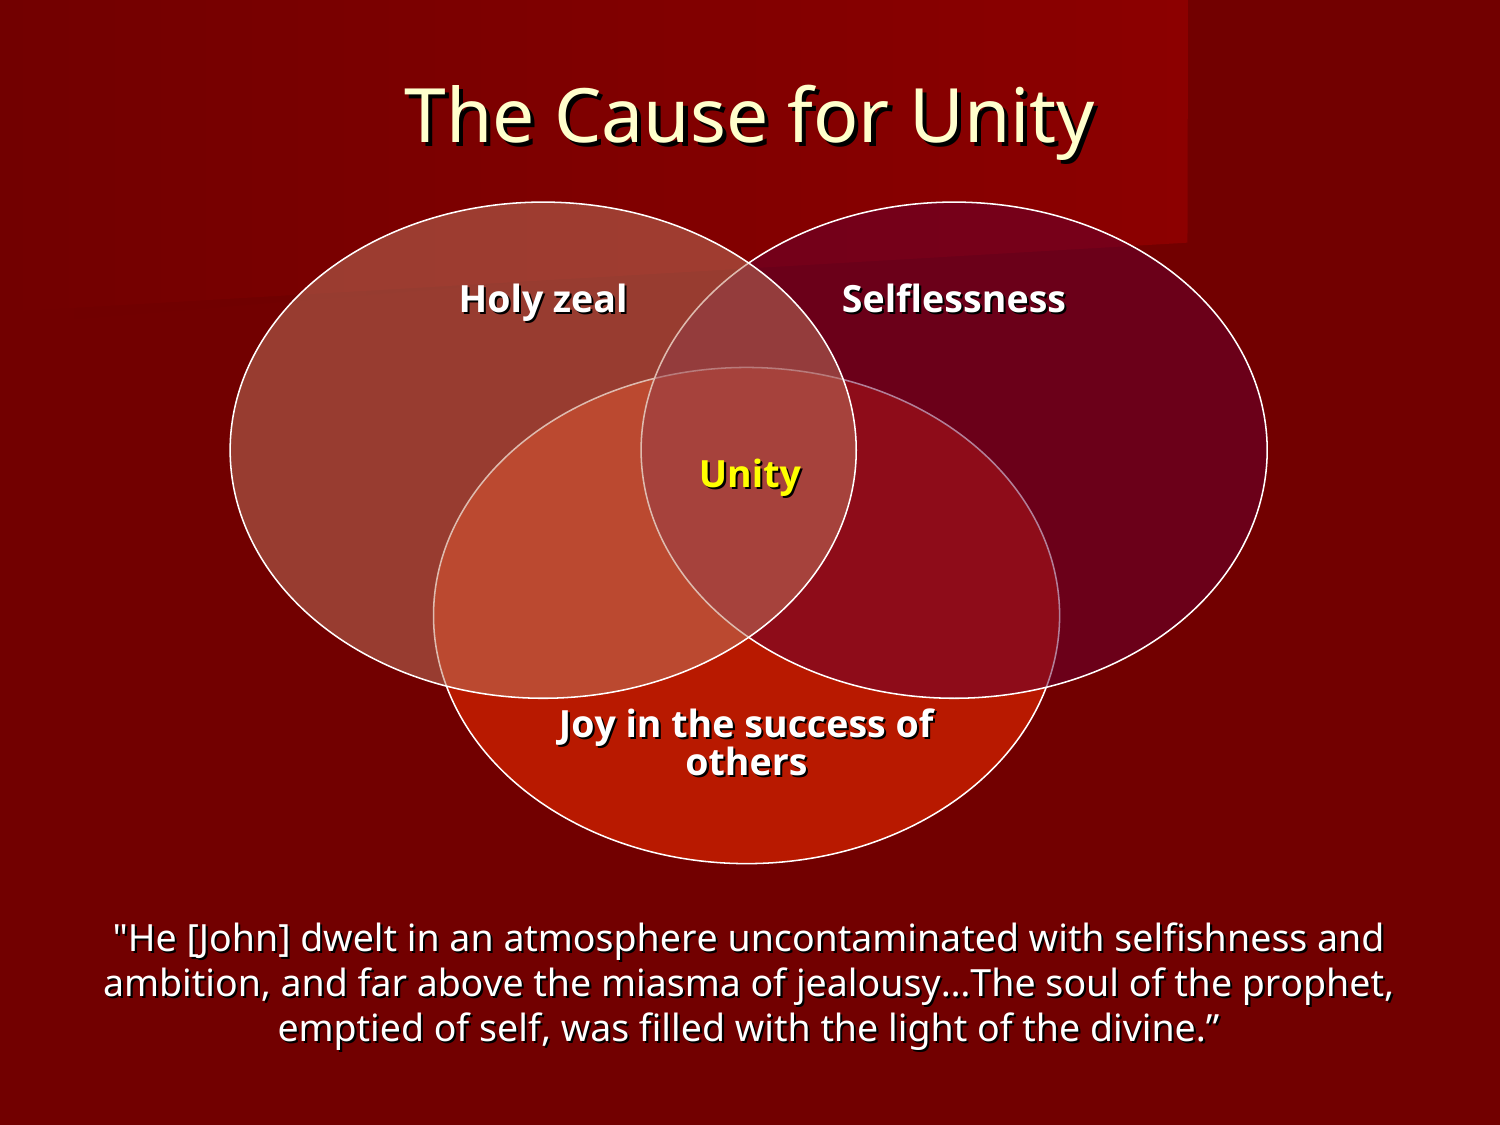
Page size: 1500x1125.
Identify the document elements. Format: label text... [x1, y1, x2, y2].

text_box "He [John] dwelt in an atmosphere uncontaminated with selfishness and ambition, and far above the miasma of jealousy…The soul of the prophet, emptied of self, was filled with the light of the divine.” [69, 906, 1429, 1057]
text_box Selflessness [749, 202, 1268, 699]
text_box Holy zeal [230, 202, 857, 699]
text_box Unity [620, 441, 880, 503]
title The Cause for Unity [75, 18, 1426, 207]
text_box Joy in the success of others [446, 638, 1046, 864]
